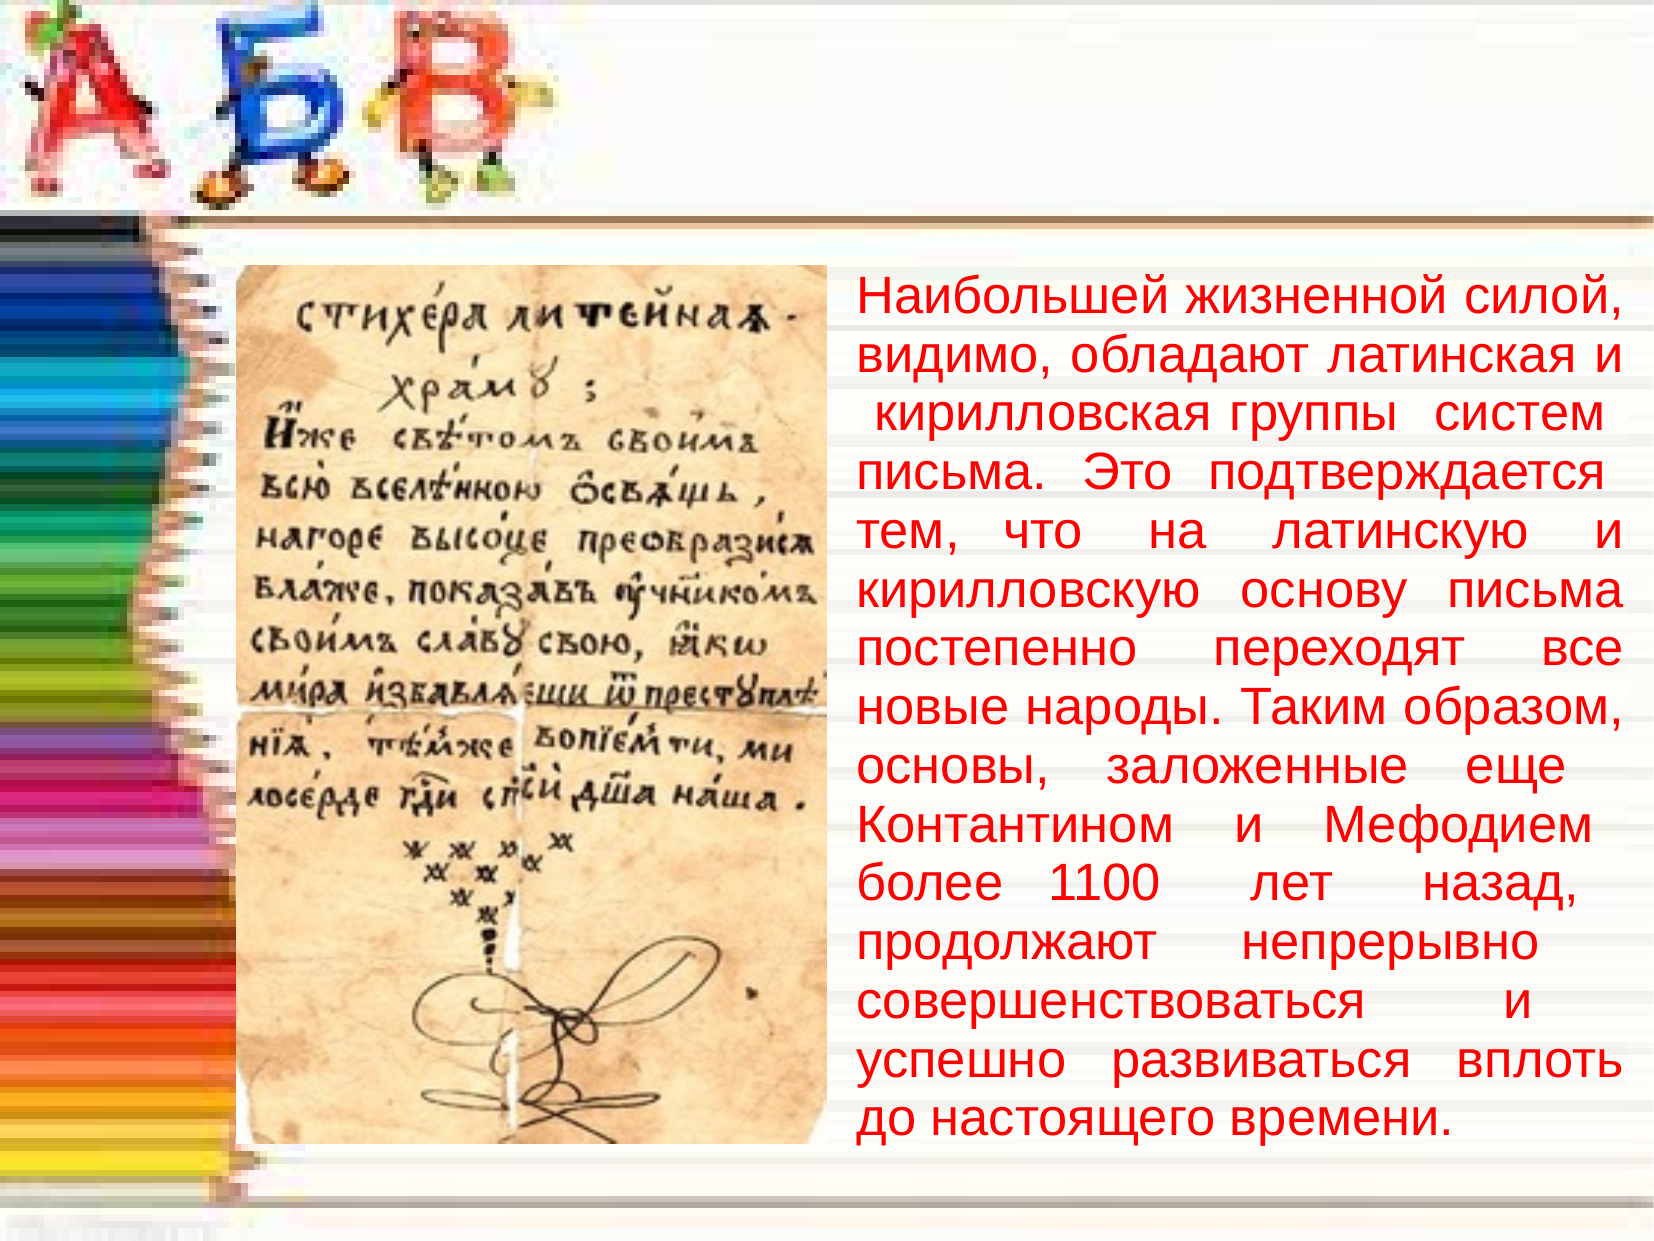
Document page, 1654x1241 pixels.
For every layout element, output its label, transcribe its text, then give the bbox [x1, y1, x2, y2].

picture [0, 0, 1654, 1241]
list Наибольшей жизненной силой, видимо, обладают латинская и кирилловская группы систем письма. Это подтверждается тем, что на латинскую и кирилловскую основу письма постепенно переходят все новые народы. Таким образом, основы, заложенные еще Контантином и Мефодием более 1100 лет назад, продолжают непрерывно совершенствоваться и успешно развиваться вплоть до настоящего времени. [856, 265, 1625, 1182]
